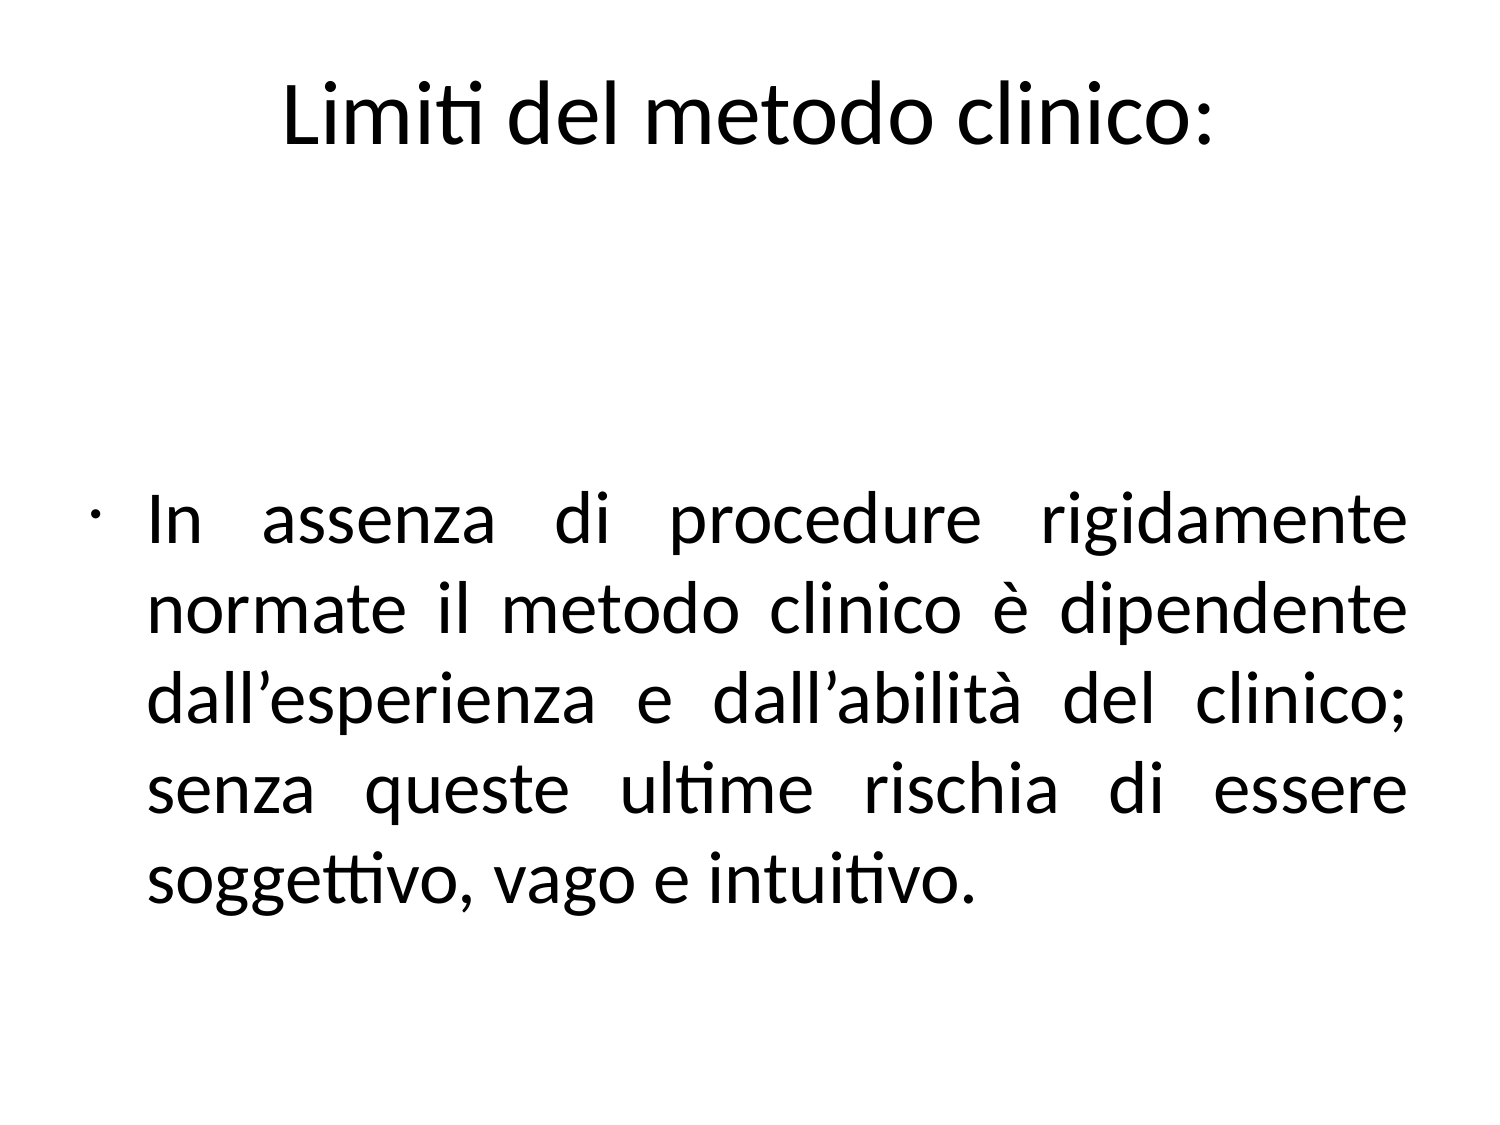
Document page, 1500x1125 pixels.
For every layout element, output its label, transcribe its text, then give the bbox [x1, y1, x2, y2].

title Limiti del metodo clinico: [75, 45, 1425, 233]
list In assenza di procedure rigidamente normate il metodo clinico è dipendente dall’esperienza e dall’abilità del clinico; senza queste ultime rischia di essere soggettivo, vago e intuitivo. [75, 262, 1425, 1005]
